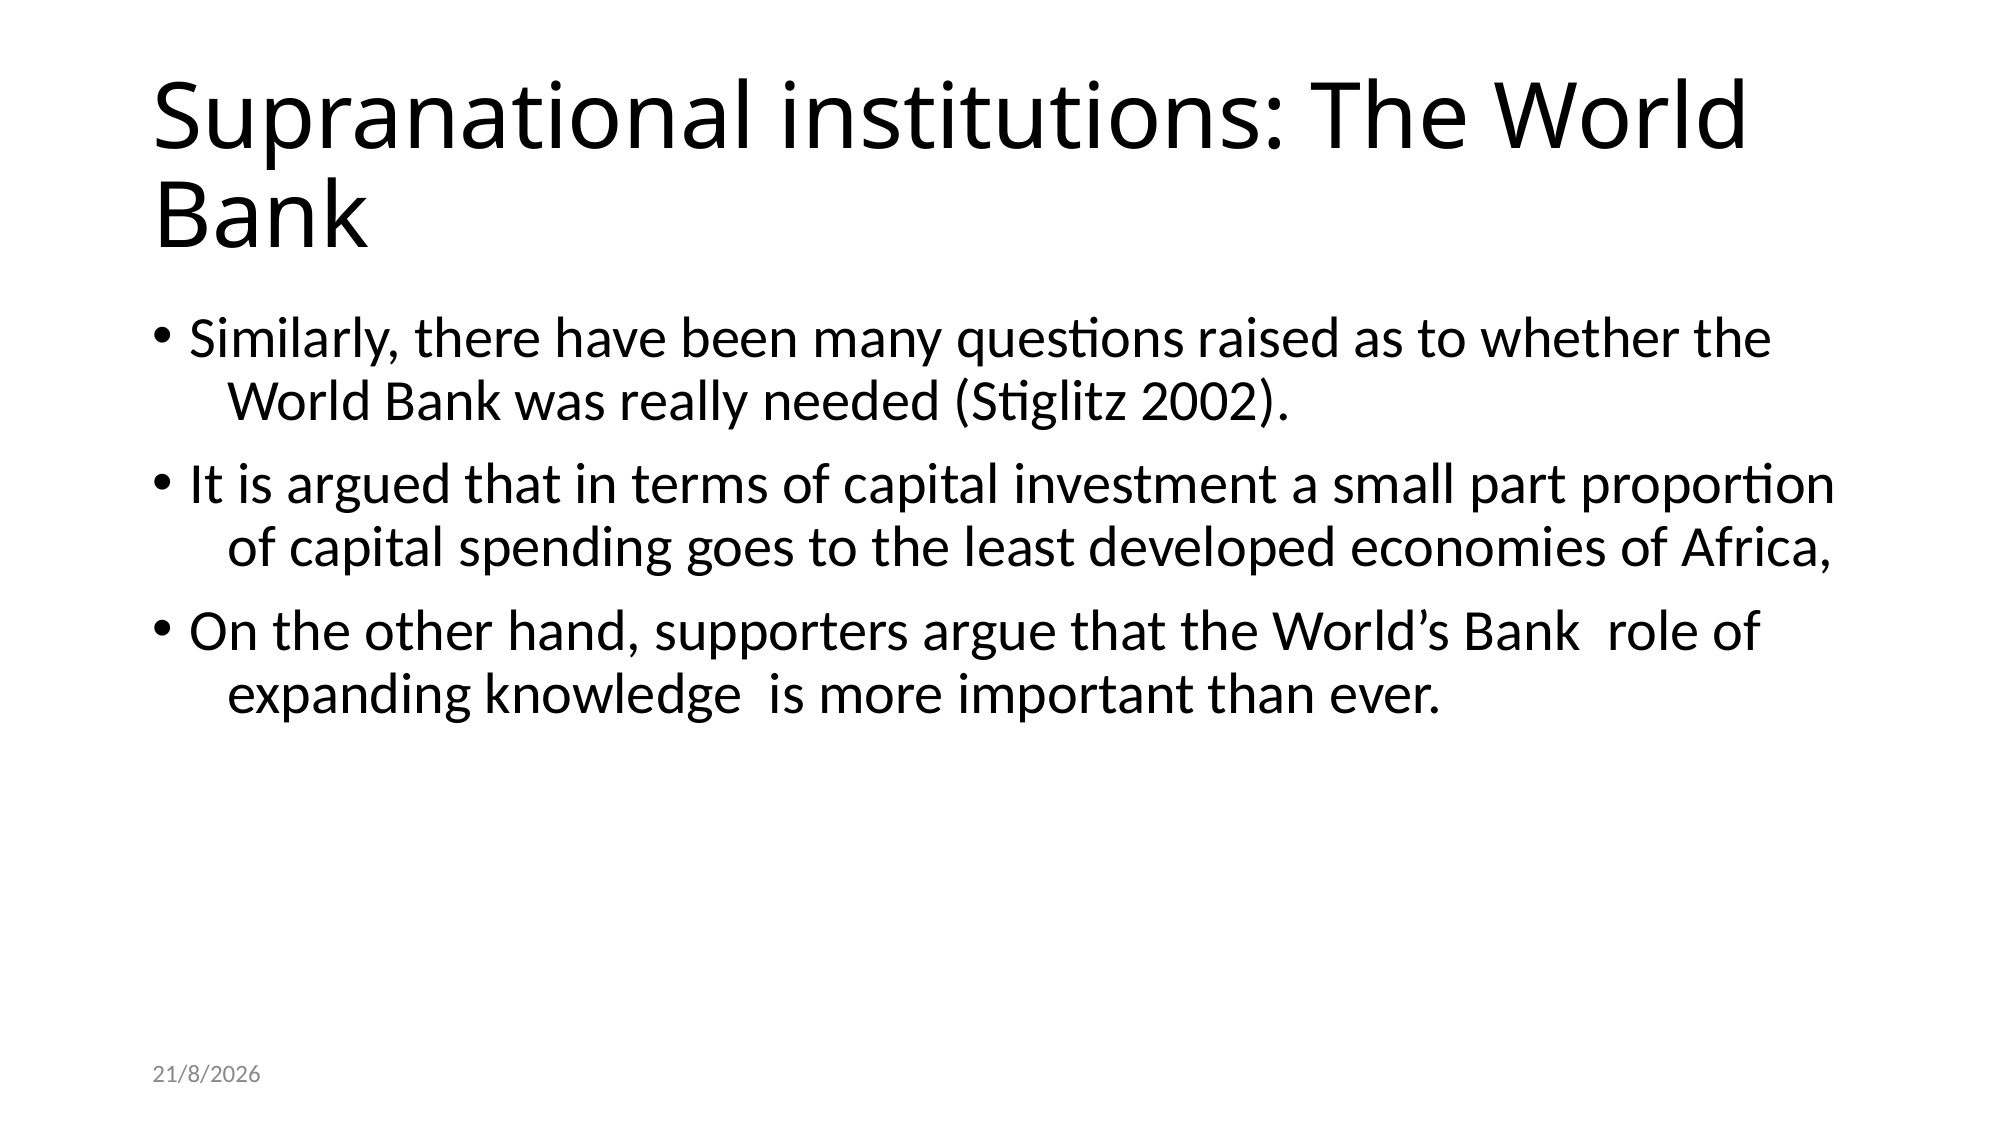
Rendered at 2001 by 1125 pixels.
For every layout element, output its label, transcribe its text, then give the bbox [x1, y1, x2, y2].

title Supranational institutions: The World Bank [137, 59, 1863, 278]
list Similarly, there have been many questions raised as to whether the World Bank was really needed (Stiglitz 2002). It is argued that in terms of capital investment a small part proportion of capital spending goes to the least developed economies of Africa, On the other hand, supporters argue that the World’s Bank role of expanding knowledge is more important than ever. [137, 299, 1863, 1014]
text_box 15/3/2022 [137, 1042, 588, 1103]
